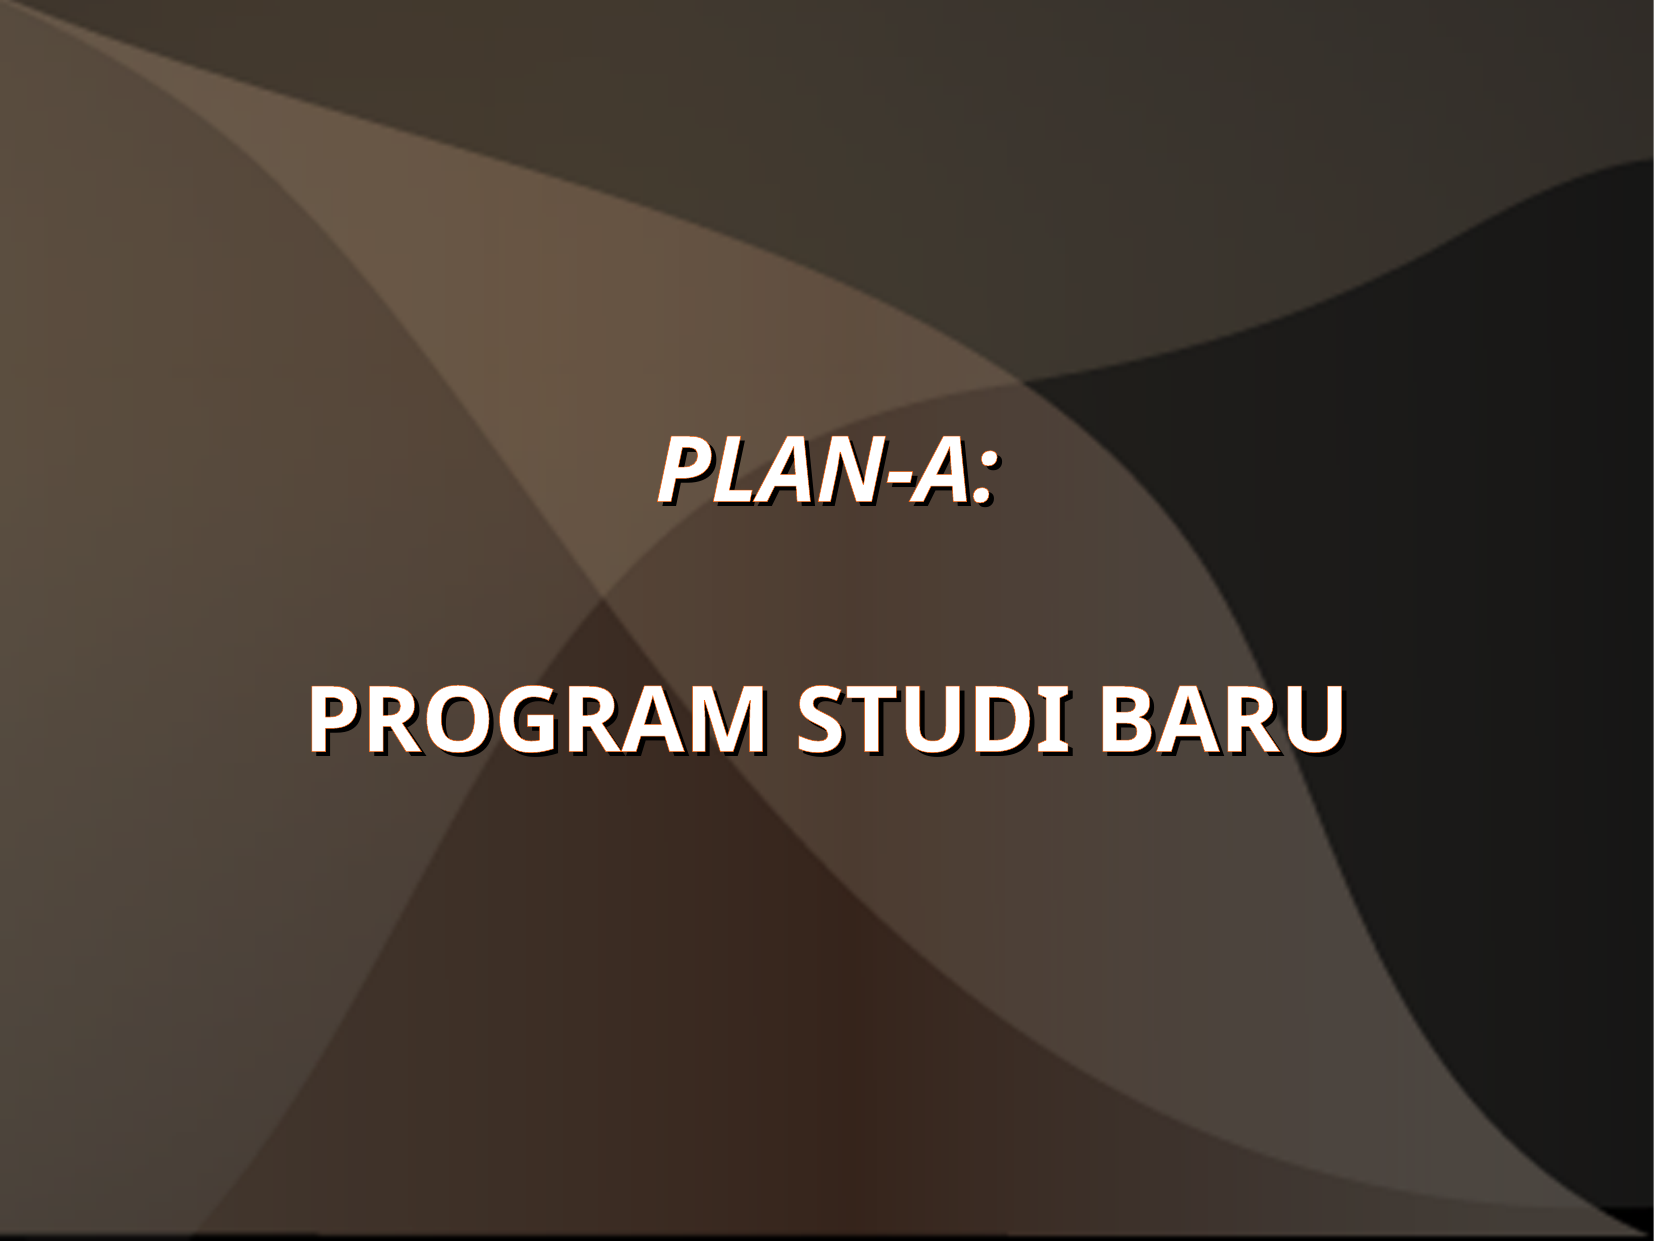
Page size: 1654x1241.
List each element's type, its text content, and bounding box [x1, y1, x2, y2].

title PLAN-A: PROGRAM STUDI BARU [82, 437, 1571, 746]
picture [0, 0, 1654, 1241]
